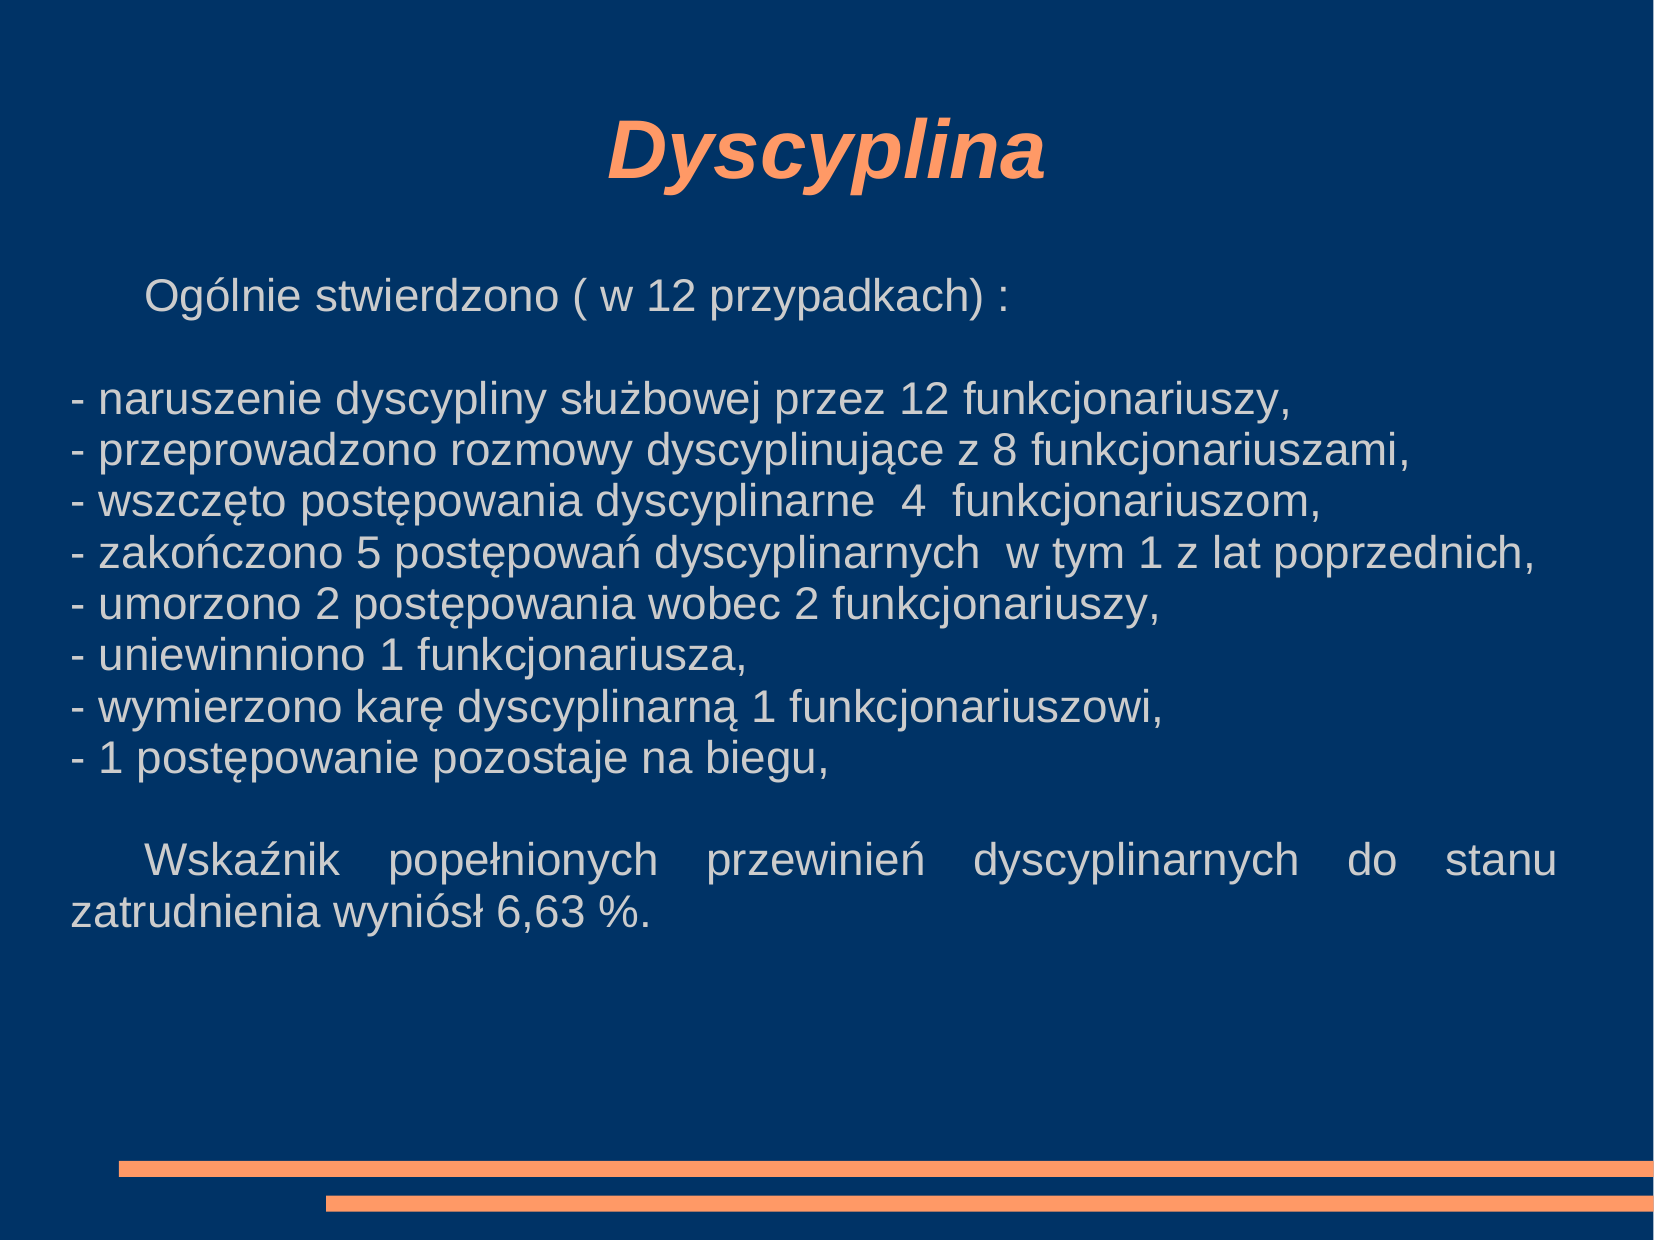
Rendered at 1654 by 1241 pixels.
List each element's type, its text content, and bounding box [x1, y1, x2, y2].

subtitle Ogólnie stwierdzono ( w 12 przypadkach) : - naruszenie dyscypliny służbowej przez 12 funkcjonariuszy, - przeprowadzono rozmowy dyscyplinujące z 8 funkcjonariuszami, - wszczęto postępowania dyscyplinarne 4 funkcjonariuszom, - zakończono 5 postępowań dyscyplinarnych w tym 1 z lat poprzednich, - umorzono 2 postępowania wobec 2 funkcjonariuszy, - uniewinniono 1 funkcjonariusza, - wymierzono karę dyscyplinarną 1 funkcjonariuszowi, - 1 postępowanie pozostaje na biegu, Wskaźnik popełnionych przewinień dyscyplinarnych do stanu zatrudnienia wyniósł 6,63 %. [70, 232, 1559, 1052]
title Dyscyplina [121, 46, 1534, 232]
